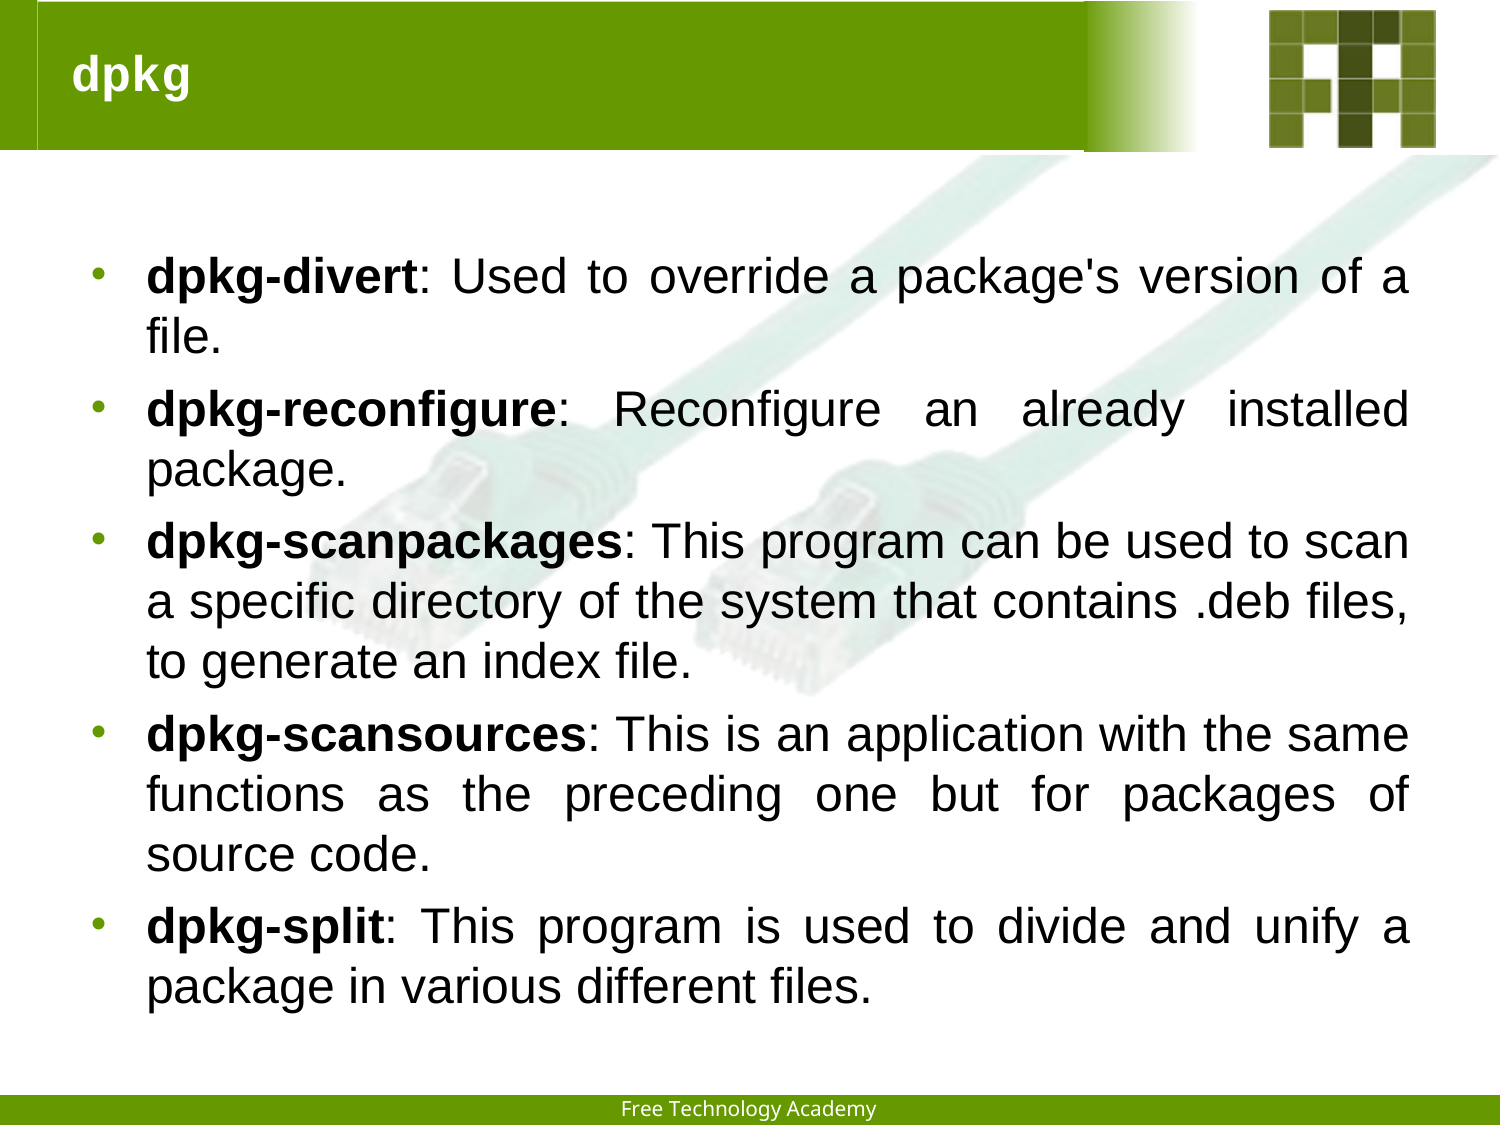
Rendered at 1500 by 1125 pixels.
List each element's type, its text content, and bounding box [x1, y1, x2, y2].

title dpkg [56, 1, 1107, 152]
picture [1269, 10, 1436, 148]
list dpkg-divert: Used to override a package's version of a file. dpkg-reconfigure: Reconfigure an already installed package. dpkg-scanpackages: This program can be used to scan a specific directory of the system that contains .deb files, to generate an index file. dpkg-scansources: This is an application with the same functions as the preceding one but for packages of source code. dpkg-split: This program is used to divide and unify a package in various different files. [75, 236, 1426, 1052]
